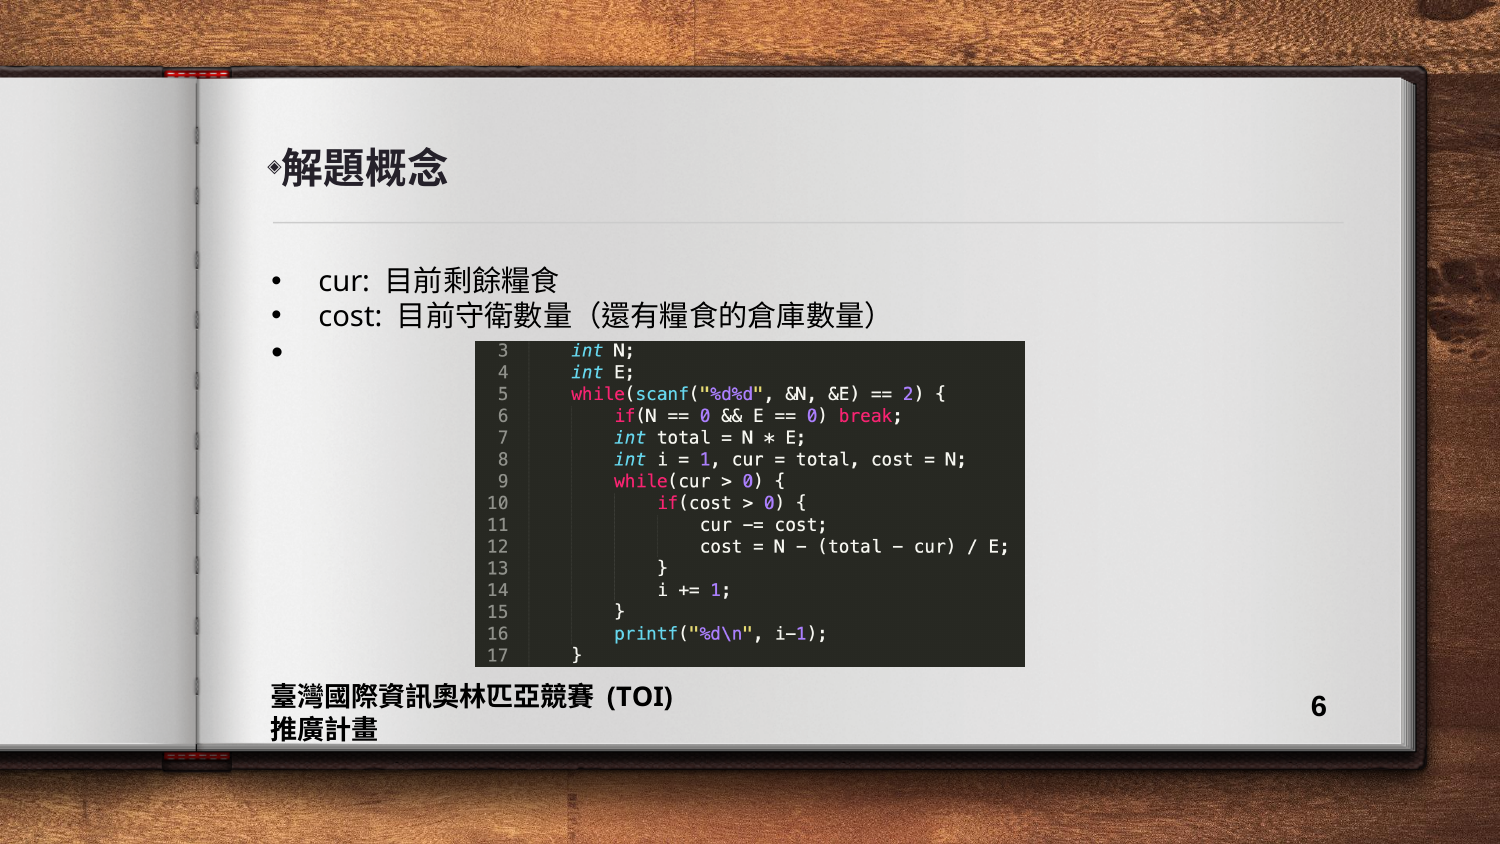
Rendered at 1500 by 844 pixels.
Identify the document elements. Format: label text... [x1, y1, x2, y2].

text_box 解題概念 [252, 126, 746, 216]
picture [475, 341, 1025, 667]
text_box cur: 目前剩餘糧食 cost: 目前守衛數量（還有糧食的倉庫數量） [256, 255, 1332, 628]
text_box [1295, 672, 1386, 737]
